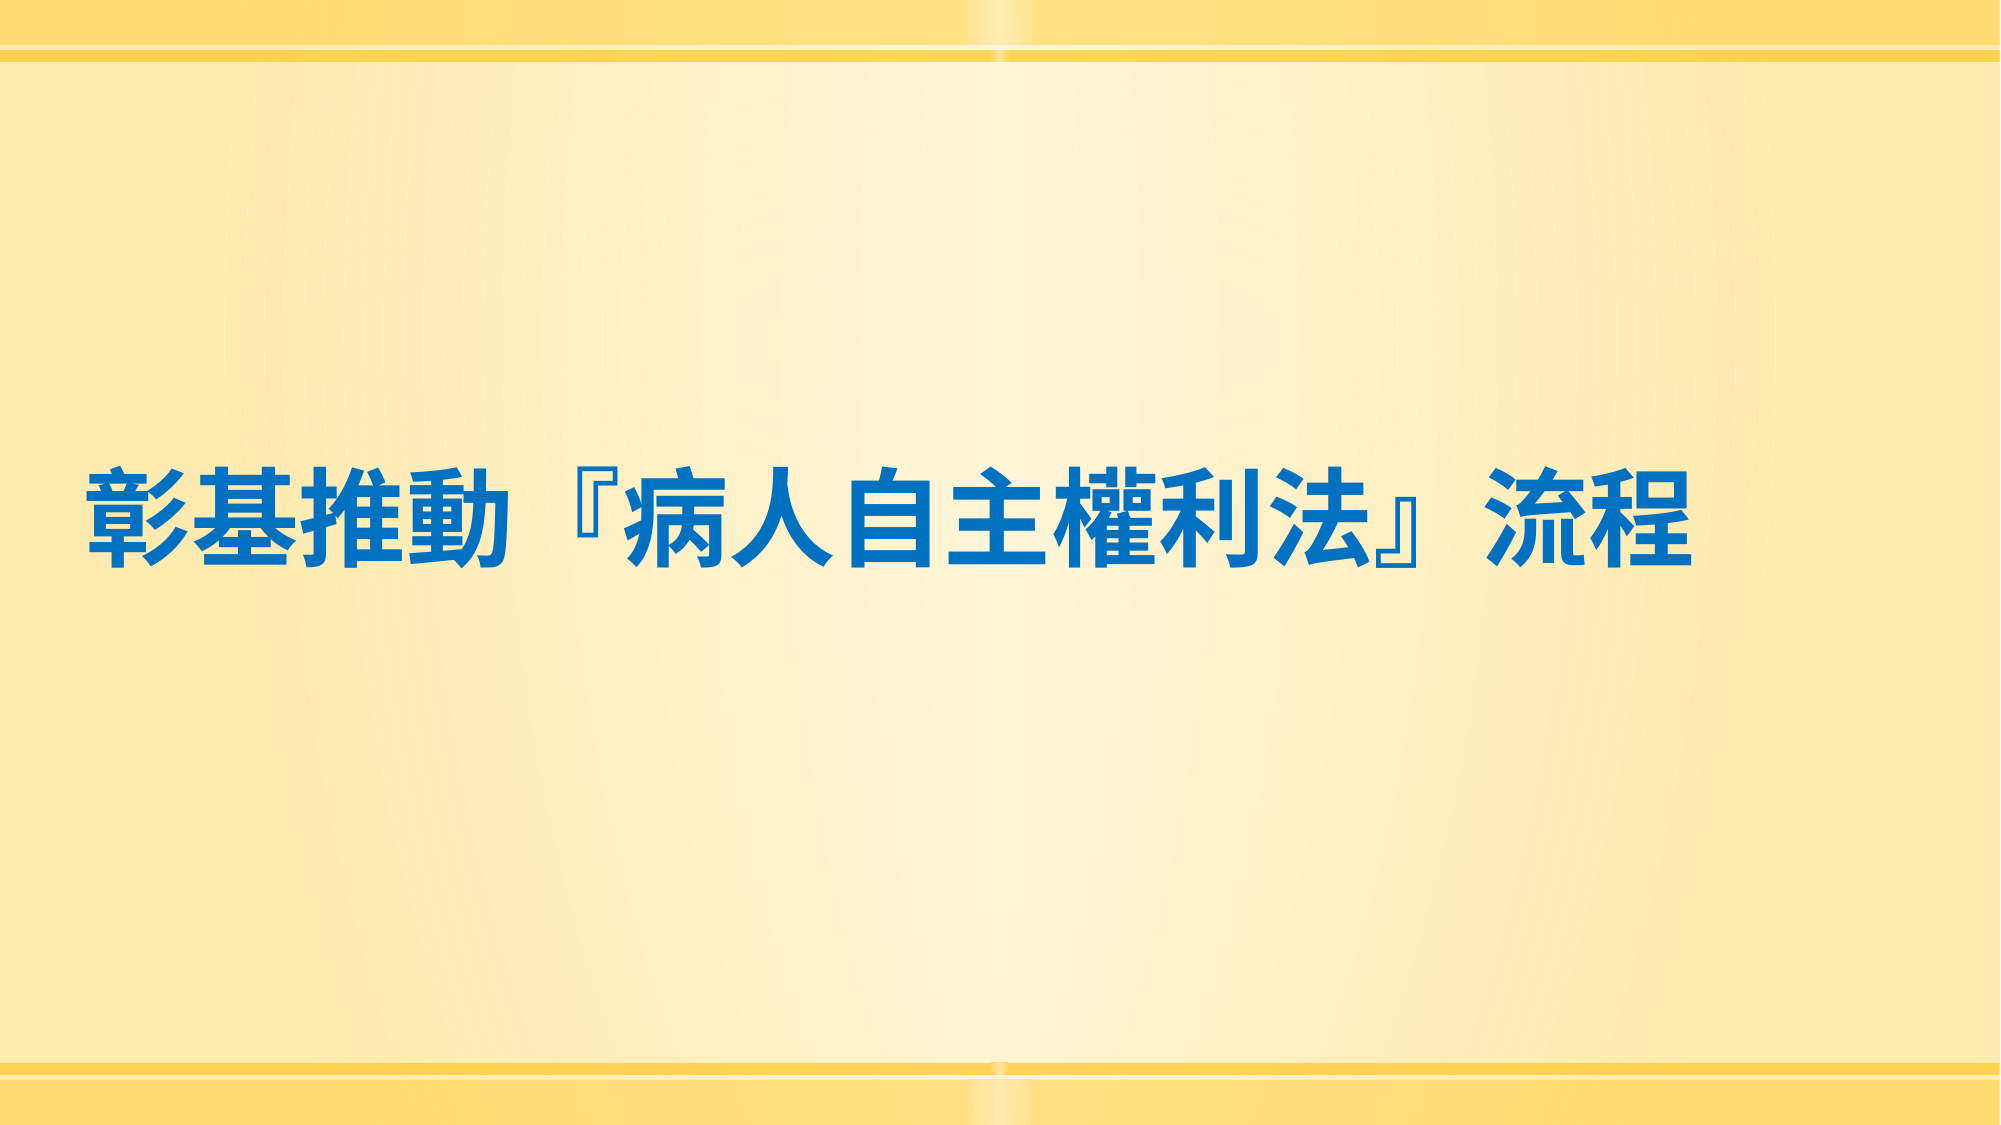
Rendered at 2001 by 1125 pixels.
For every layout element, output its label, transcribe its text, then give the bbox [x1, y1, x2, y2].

text_box 彰基推動『病人自主權利法』流程 [62, 457, 1950, 673]
